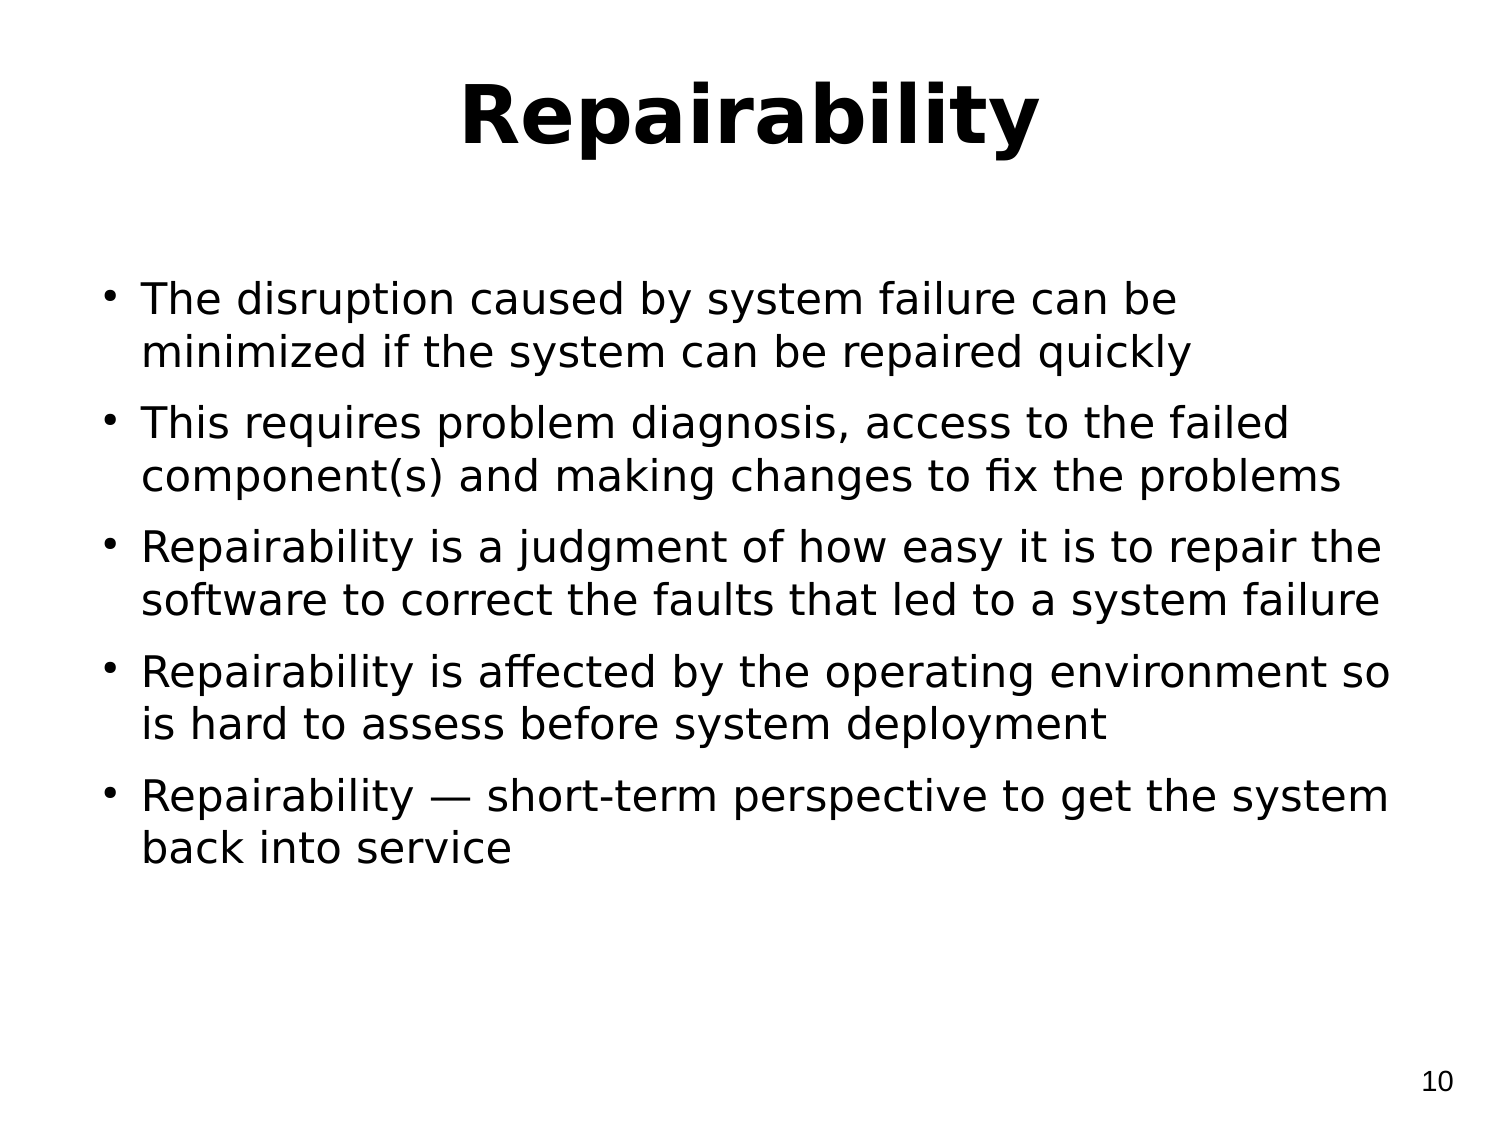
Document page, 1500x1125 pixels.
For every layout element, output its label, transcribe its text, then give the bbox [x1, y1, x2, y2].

title Repairability [75, 44, 1425, 177]
list The disruption caused by system failure can be minimized if the system can be repaired quickly This requires problem diagnosis, access to the failed component(s) and making changes to fix the problems Repairability is a judgment of how easy it is to repair the software to correct the faults that led to a system failure Repairability is affected by the operating environment so is hard to assess before system deployment Repairability — short-term perspective to get the system back into service [75, 263, 1425, 916]
